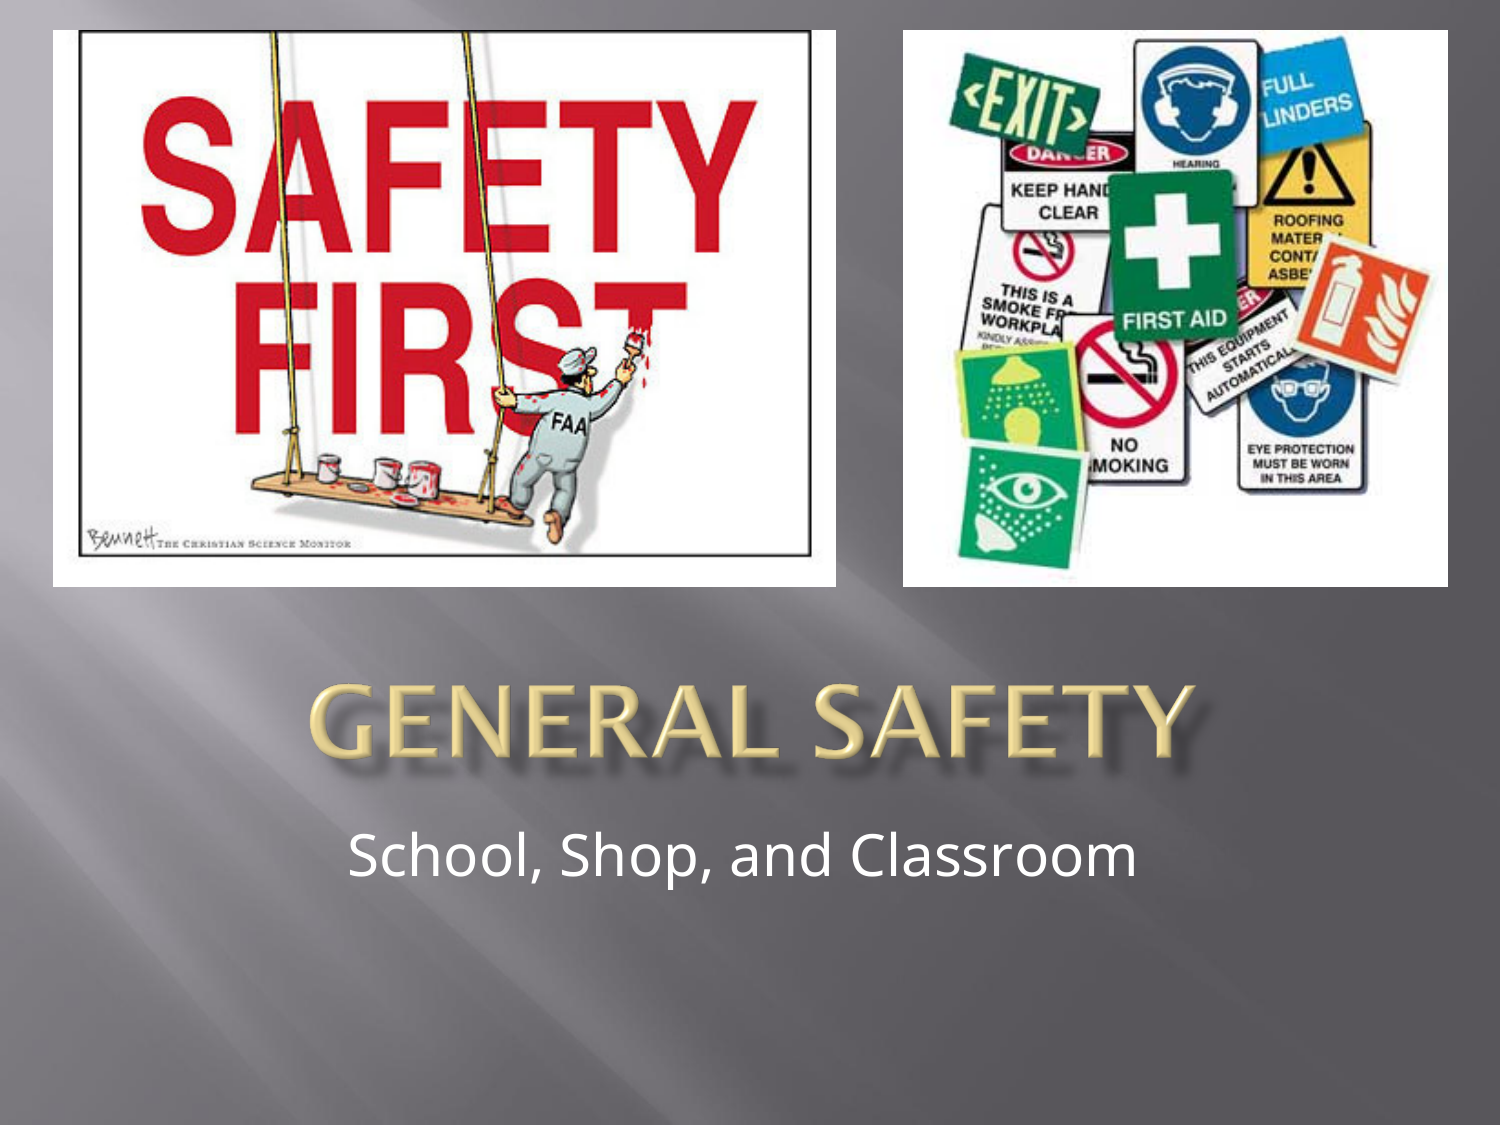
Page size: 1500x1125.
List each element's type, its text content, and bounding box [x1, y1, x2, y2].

text_box [77, 479, 1428, 876]
picture [0, 0, 1500, 1125]
text_box School, Shop, and Classroom [218, 810, 1269, 1099]
